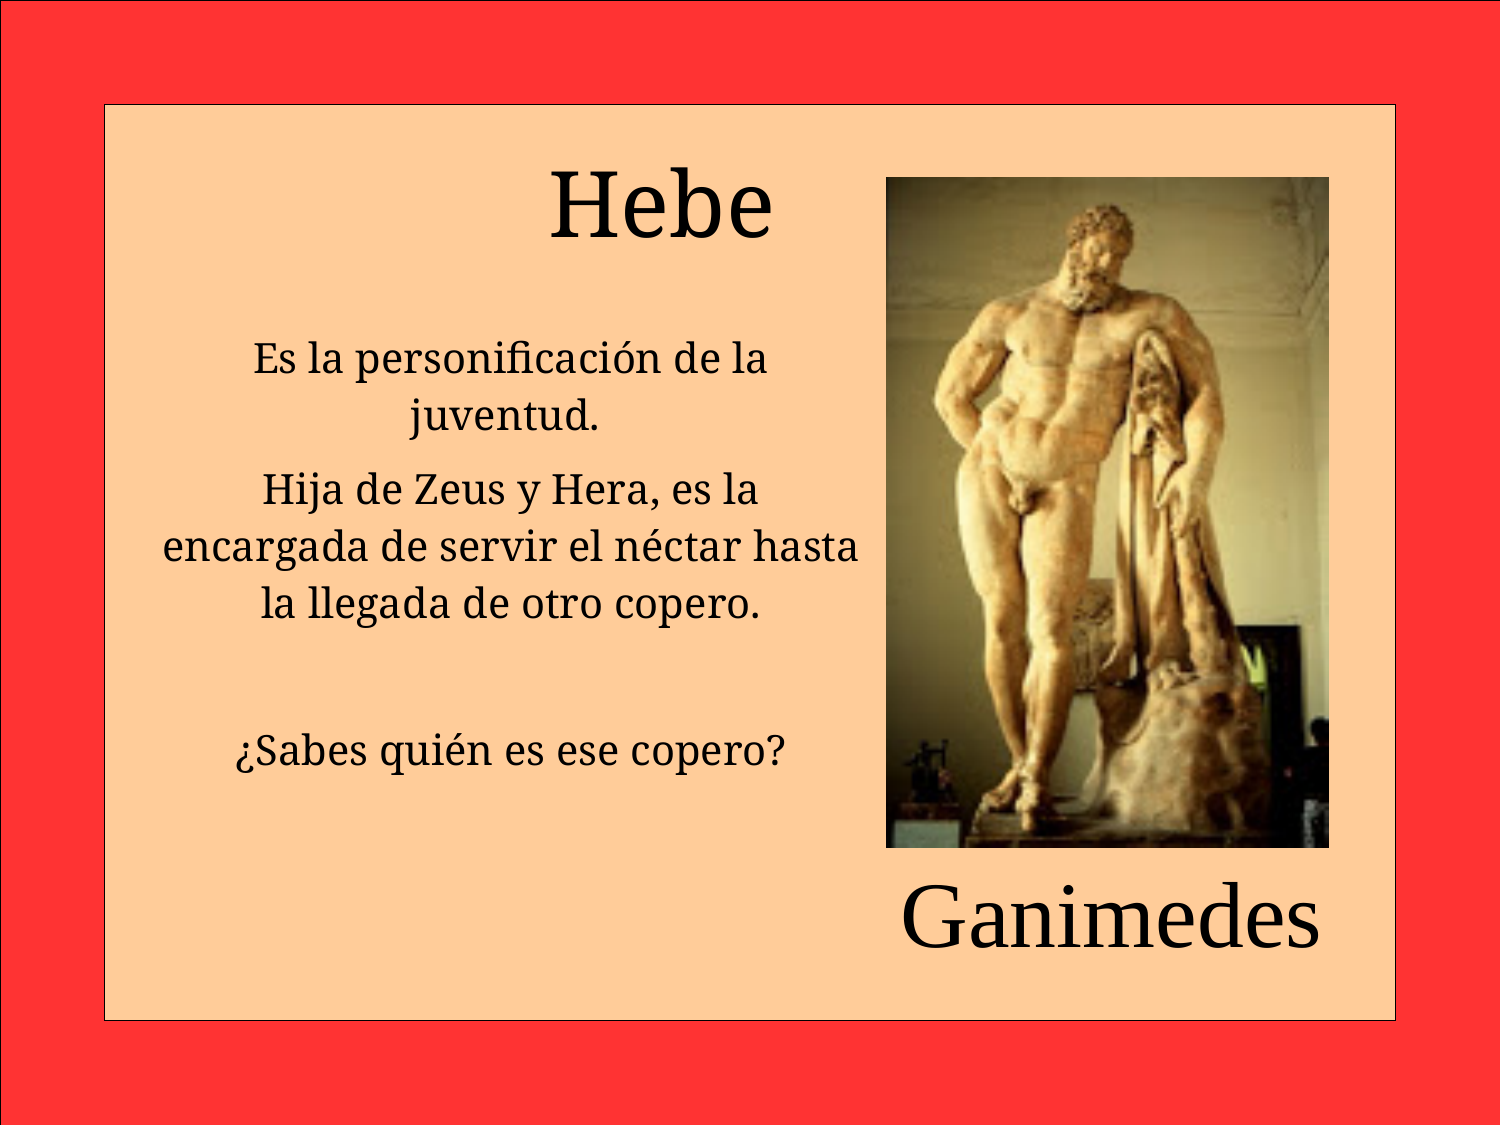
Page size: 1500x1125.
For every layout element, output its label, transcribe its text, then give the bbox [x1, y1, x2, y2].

list Es la personificación de la juventud. Hija de Zeus y Hera, es la encargada de servir el néctar hasta la llegada de otro copero. ¿Sabes quién es ese copero? [139, 321, 883, 997]
title Hebe [105, 107, 1300, 296]
text_box [0, 0, 1500, 1125]
text_box Ganimedes [885, 856, 1338, 975]
picture [886, 177, 1329, 848]
